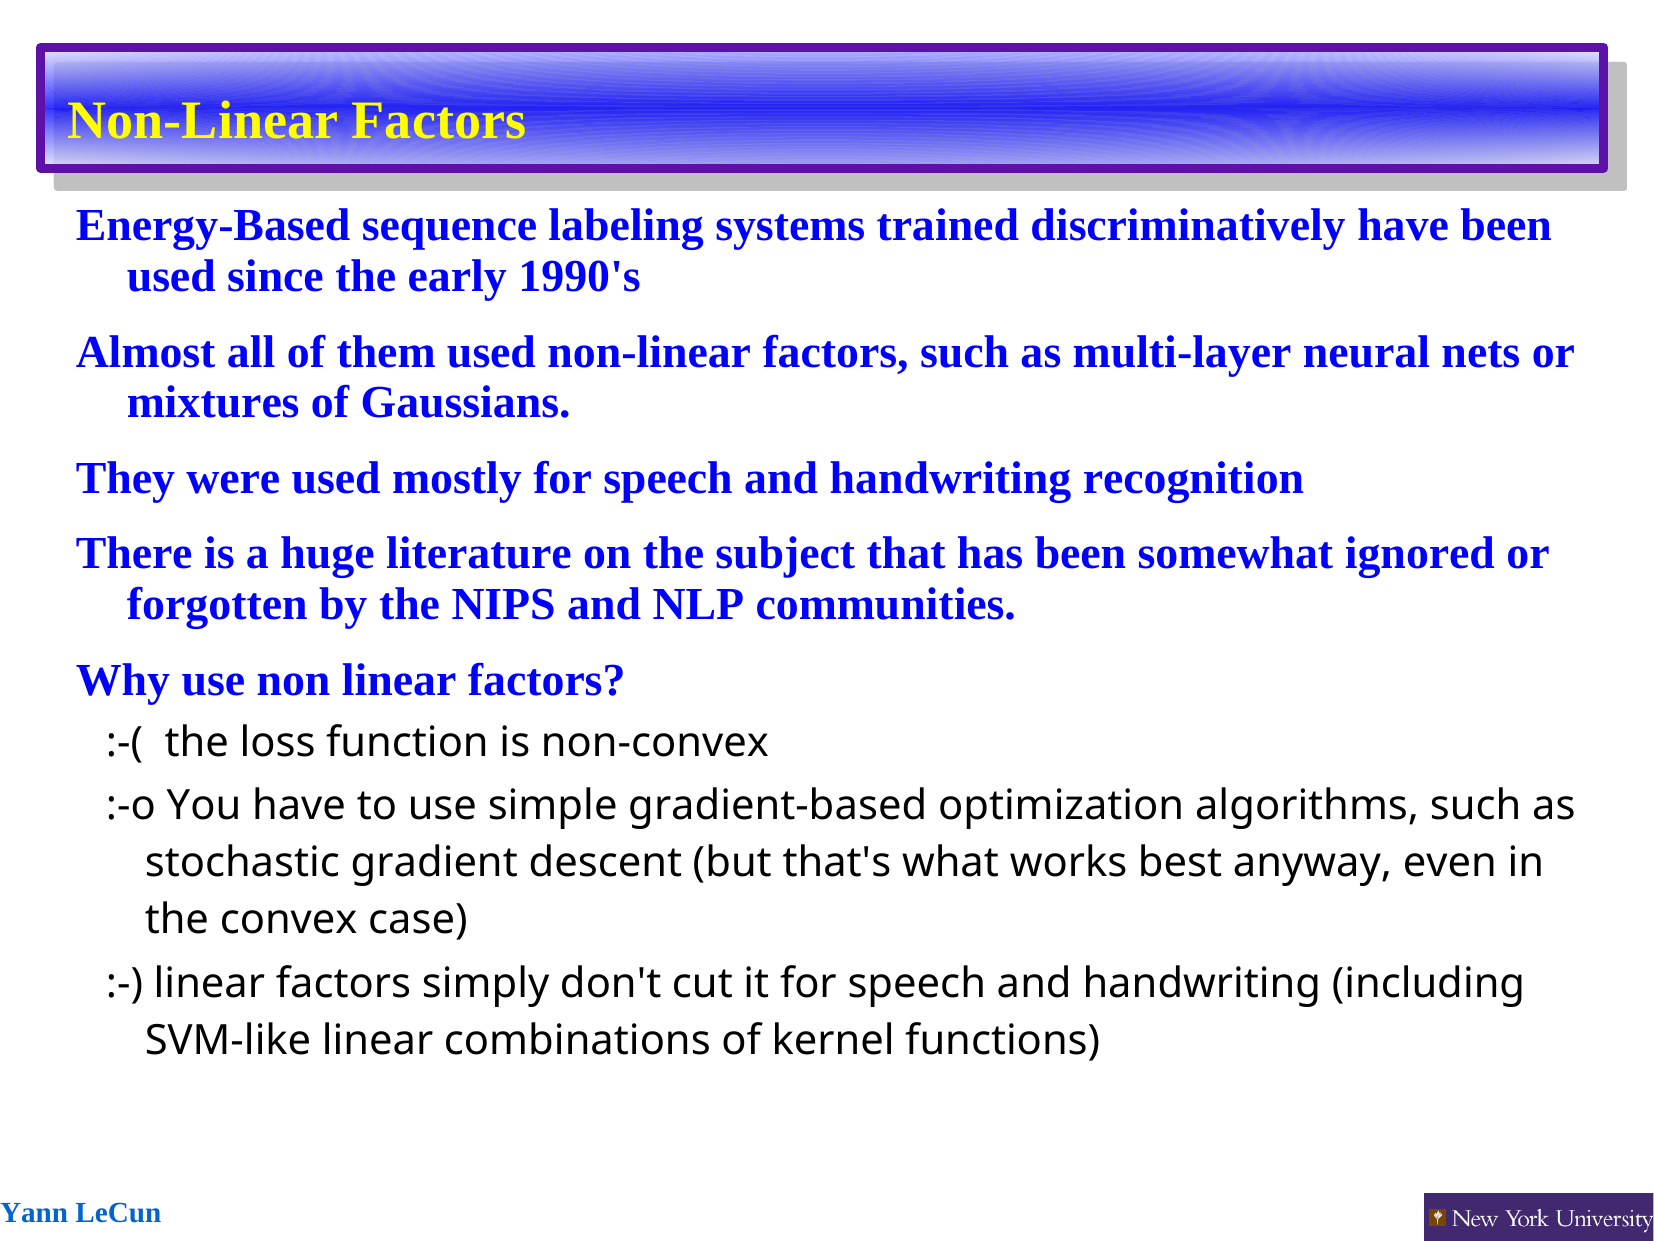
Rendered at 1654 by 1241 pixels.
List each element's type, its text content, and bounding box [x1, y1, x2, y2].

picture [1424, 1193, 1654, 1241]
title Non-Linear Factors [40, 47, 1604, 169]
list Energy-Based sequence labeling systems trained discriminatively have been used since the early 1990's Almost all of them used non-linear factors, such as multi-layer neural nets or mixtures of Gaussians. They were used mostly for speech and handwriting recognition There is a huge literature on the subject that has been somewhat ignored or forgotten by the NIPS and NLP communities. Why use non linear factors? :-( the loss function is non-convex :-o You have to use simple gradient-based optimization algorithms, such as stochastic gradient descent (but that's what works best anyway, even in the convex case) :-) linear factors simply don't cut it for speech and handwriting (including SVM-like linear combinations of kernel functions) [75, 200, 1597, 1170]
